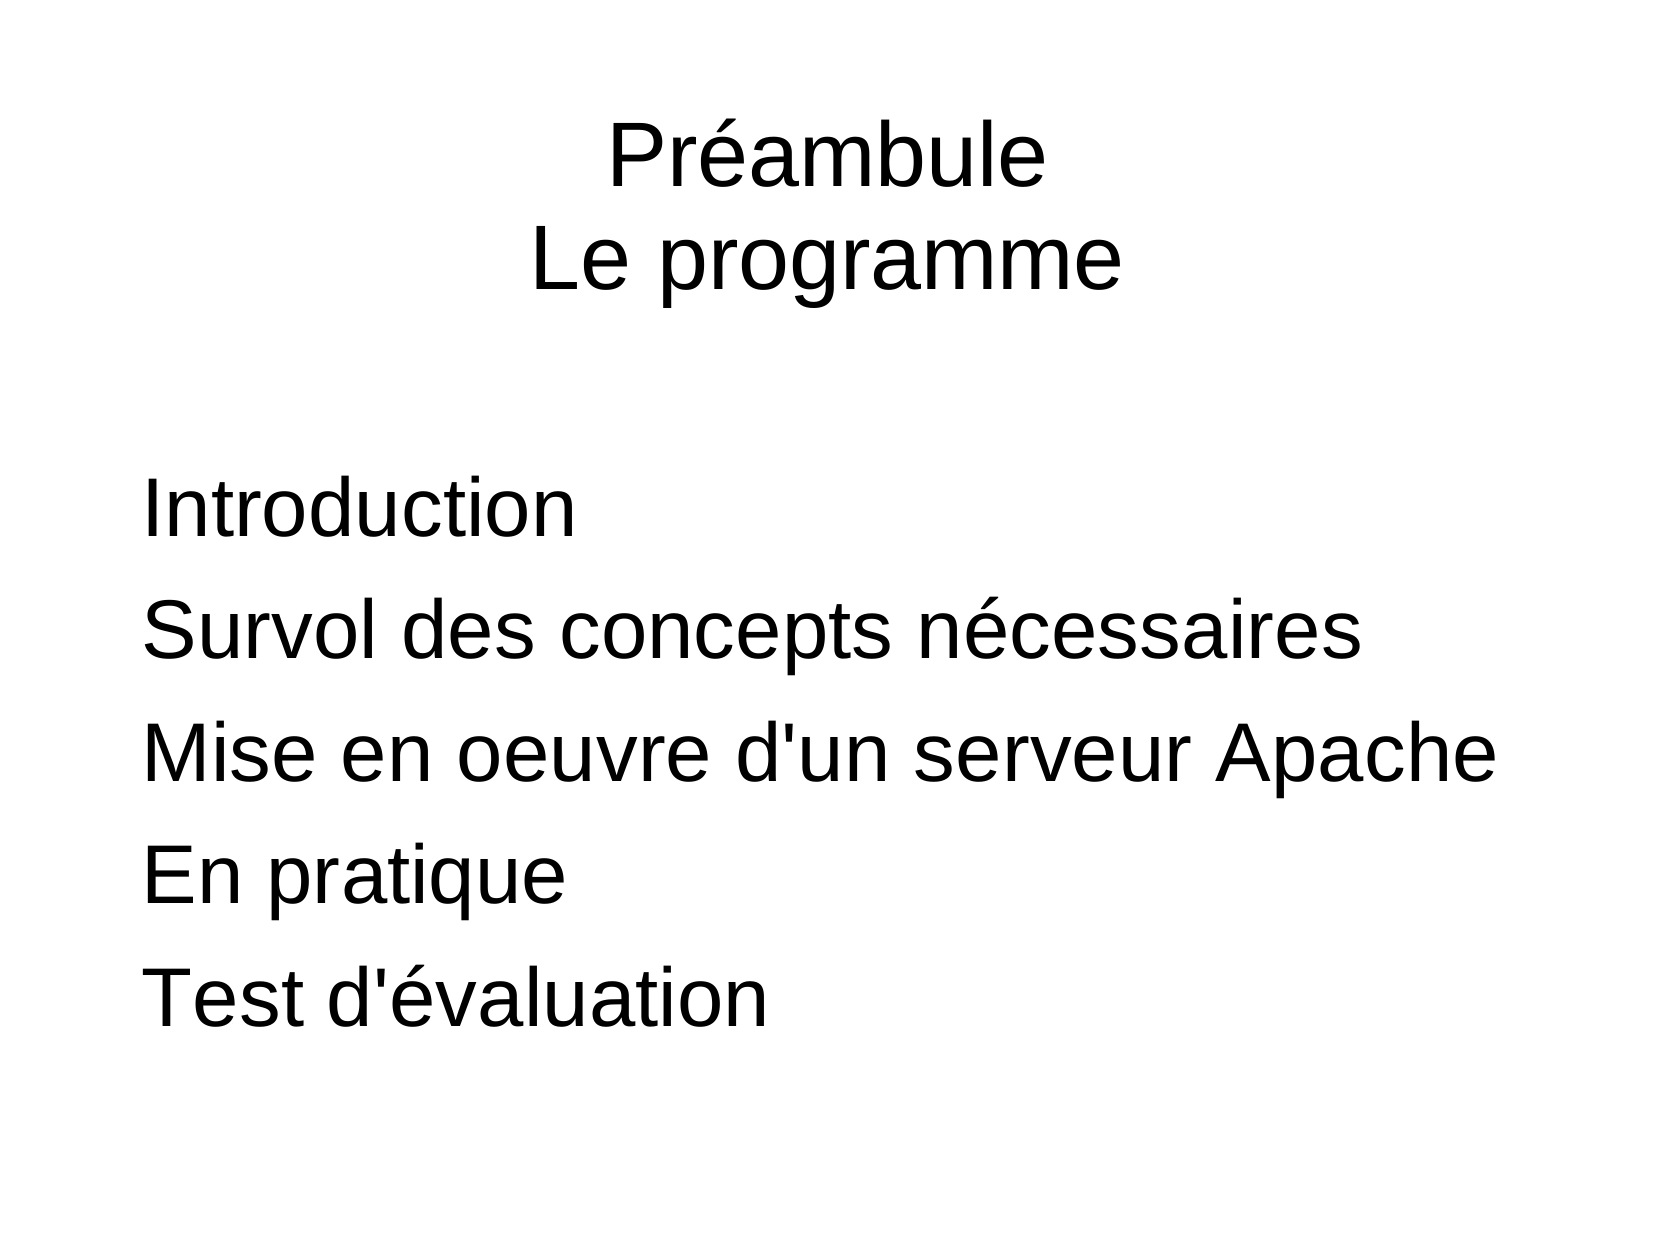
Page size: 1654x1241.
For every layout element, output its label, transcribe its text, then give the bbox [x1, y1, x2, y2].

list Introduction Survol des concepts nécessaires Mise en oeuvre d'un serveur Apache En pratique Test d'évaluation [121, 460, 1534, 1045]
title Préambule Le programme [121, 102, 1534, 311]
